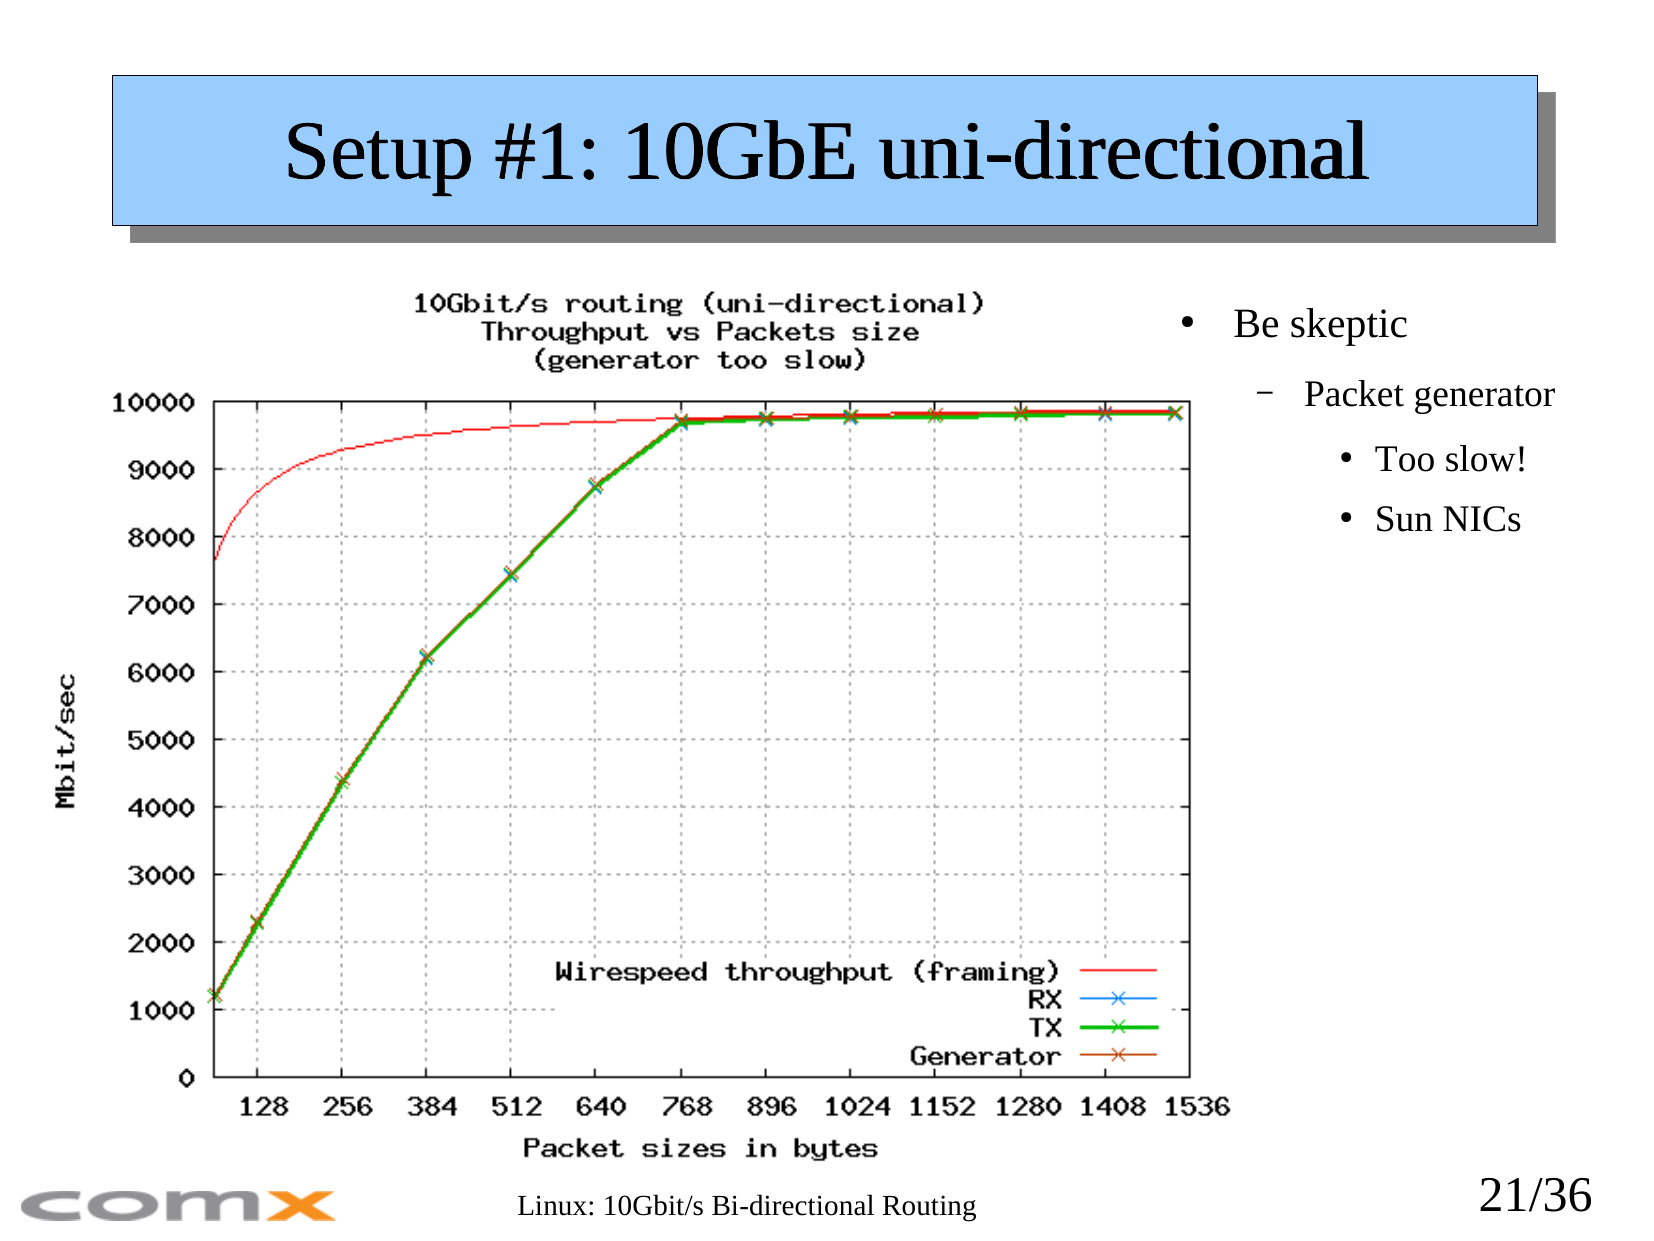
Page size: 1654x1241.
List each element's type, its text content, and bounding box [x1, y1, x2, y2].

picture [21, 1191, 335, 1221]
title Setup #1: 10GbE uni-directional [116, 75, 1538, 226]
picture [37, 262, 1238, 1163]
list Be skeptic Packet generator Too slow! Sun NICs [1162, 300, 1576, 826]
